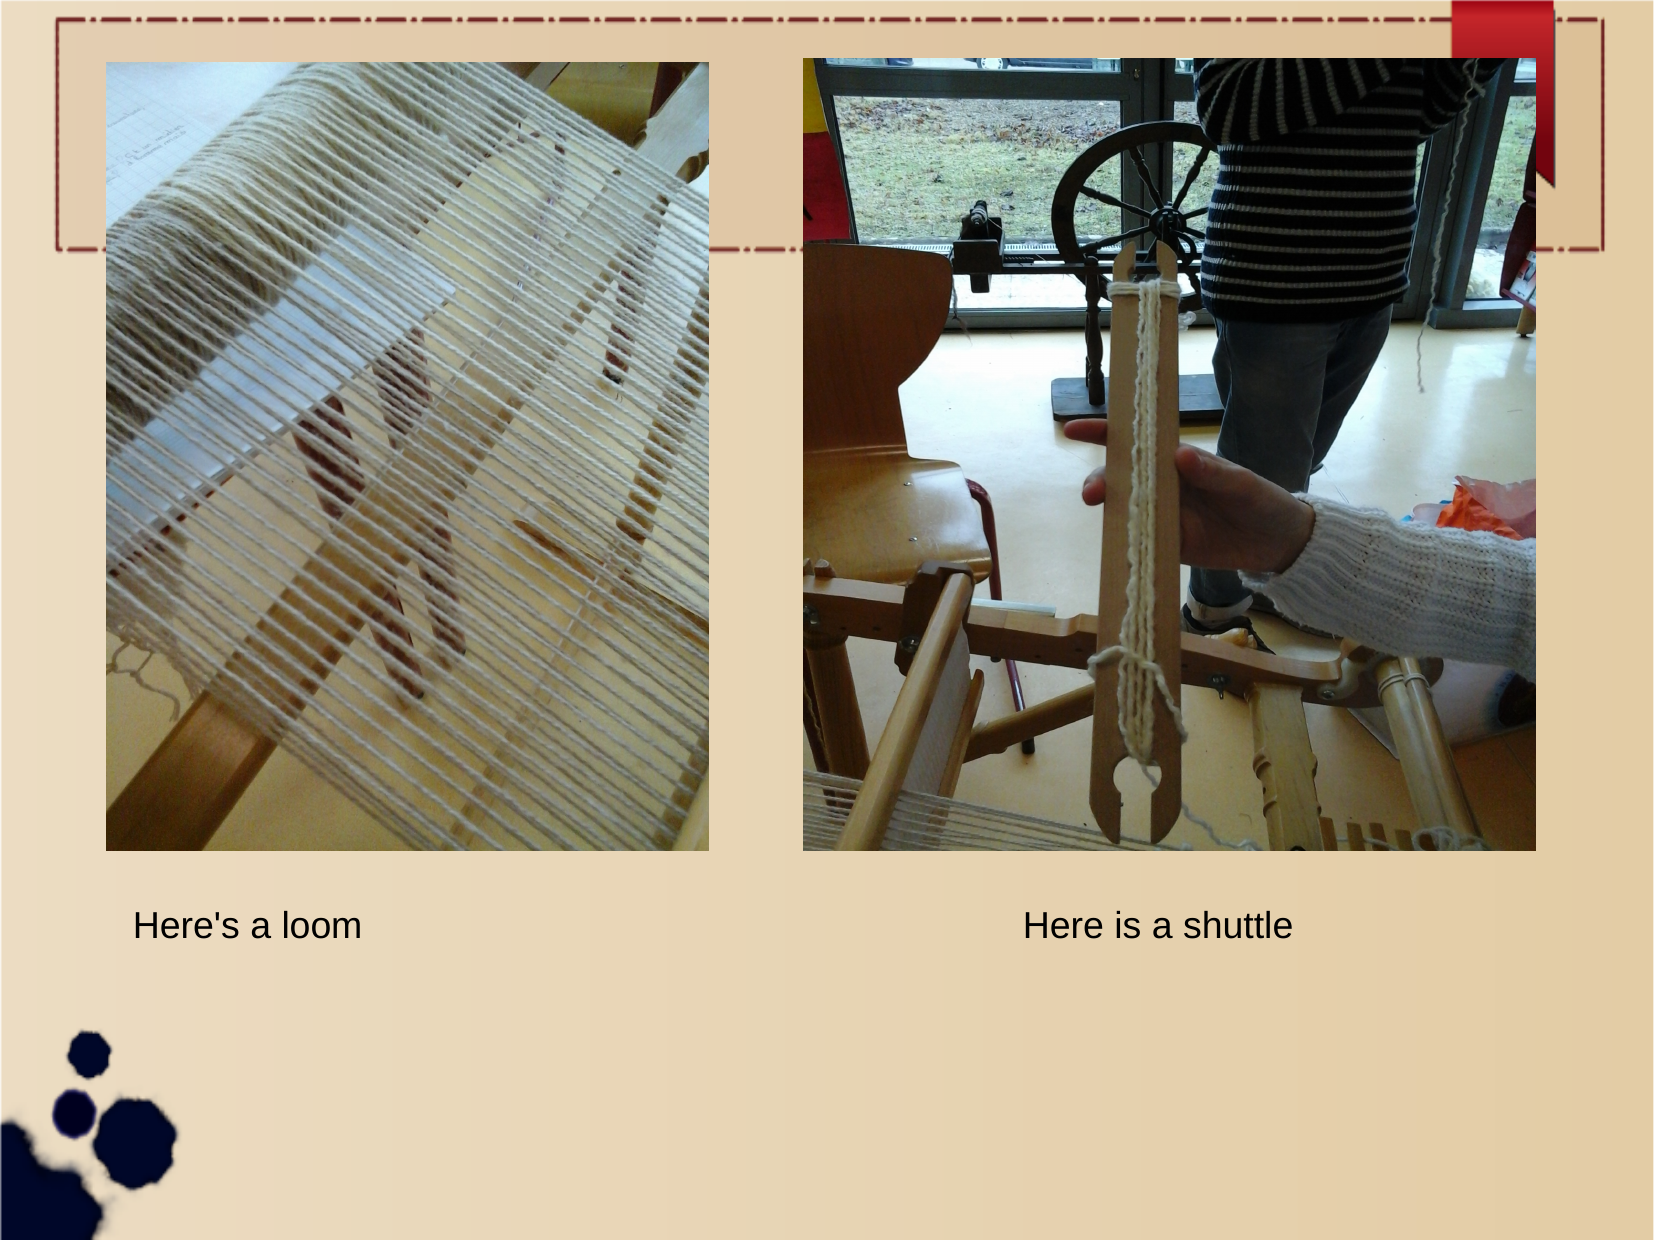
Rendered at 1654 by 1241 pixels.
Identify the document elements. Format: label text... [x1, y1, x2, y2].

text_box Here's a loom [118, 897, 898, 955]
text_box Here is a shuttle [1008, 897, 1323, 955]
picture [0, 0, 1654, 1240]
